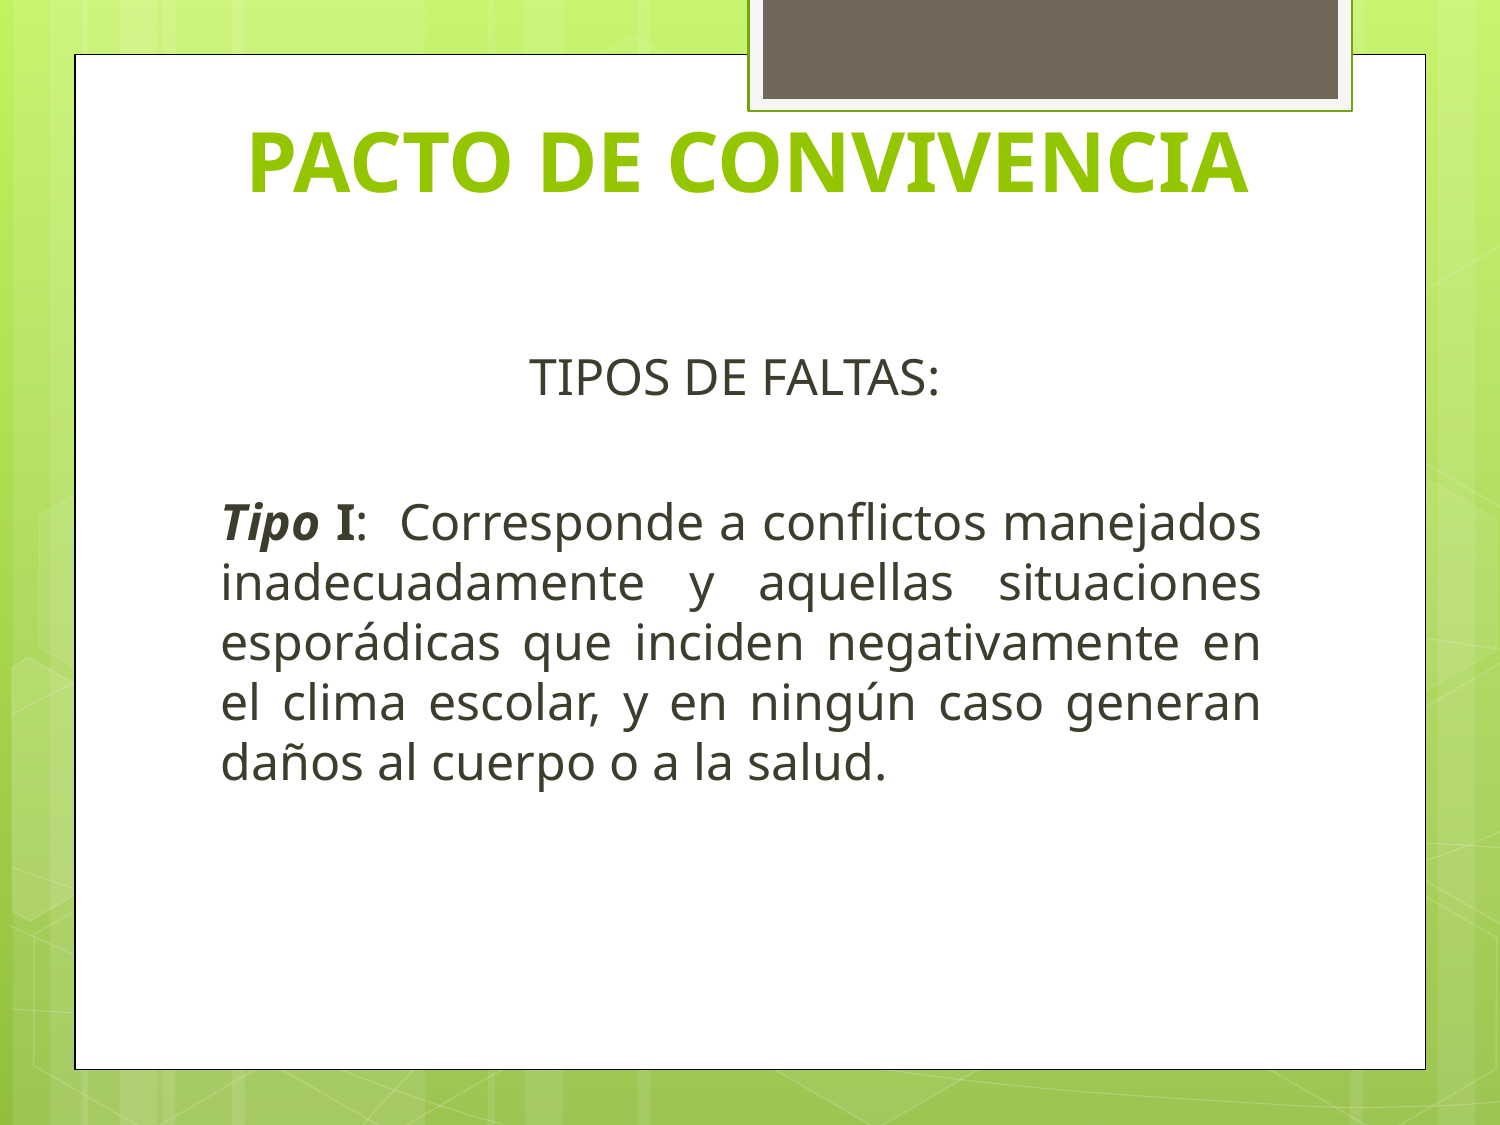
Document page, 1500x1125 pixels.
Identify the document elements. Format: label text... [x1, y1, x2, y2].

list TIPOS DE FALTAS: Tipo I: Corresponde a conflictos manejados inadecuadamente y aquellas situaciones esporádicas que inciden negativamente en el clima escolar, y en ningún caso generan daños al cuerpo o a la salud. [183, 338, 1295, 1075]
title PACTO DE CONVIVENCIA [171, 101, 1324, 213]
